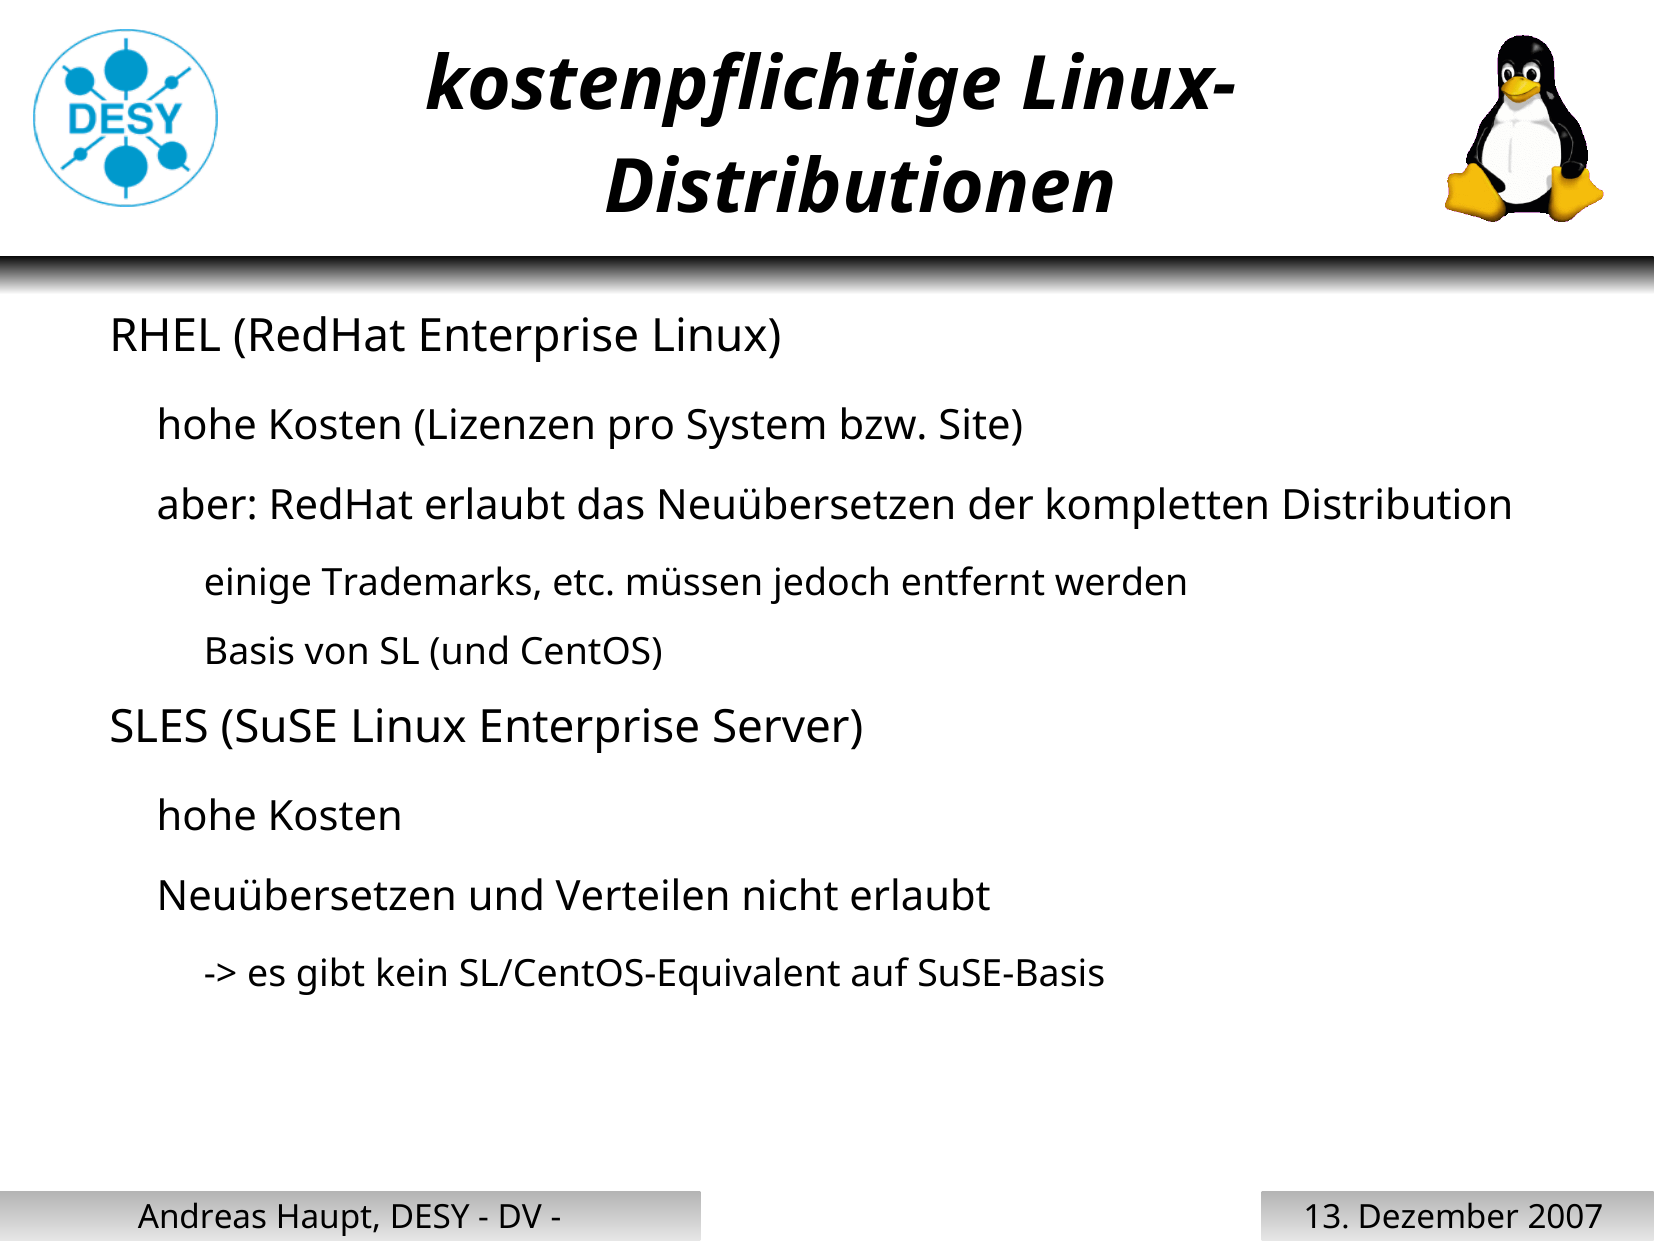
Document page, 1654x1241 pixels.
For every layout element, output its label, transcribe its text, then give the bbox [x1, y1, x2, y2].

list RHEL (RedHat Enterprise Linux) hohe Kosten (Lizenzen pro System bzw. Site) aber: RedHat erlaubt das Neuübersetzen der kompletten Distribution einige Trademarks, etc. müssen jedoch entfernt werden Basis von SL (und CentOS) SLES (SuSE Linux Enterprise Server) hohe Kosten Neuübersetzen und Verteilen nicht erlaubt -> es gibt kein SL/CentOS-Equivalent auf SuSE-Basis [97, 302, 1654, 1173]
title kostenpflichtige Linux-Distributionen [250, 12, 1413, 251]
picture [1429, 12, 1637, 238]
picture [33, 29, 218, 207]
